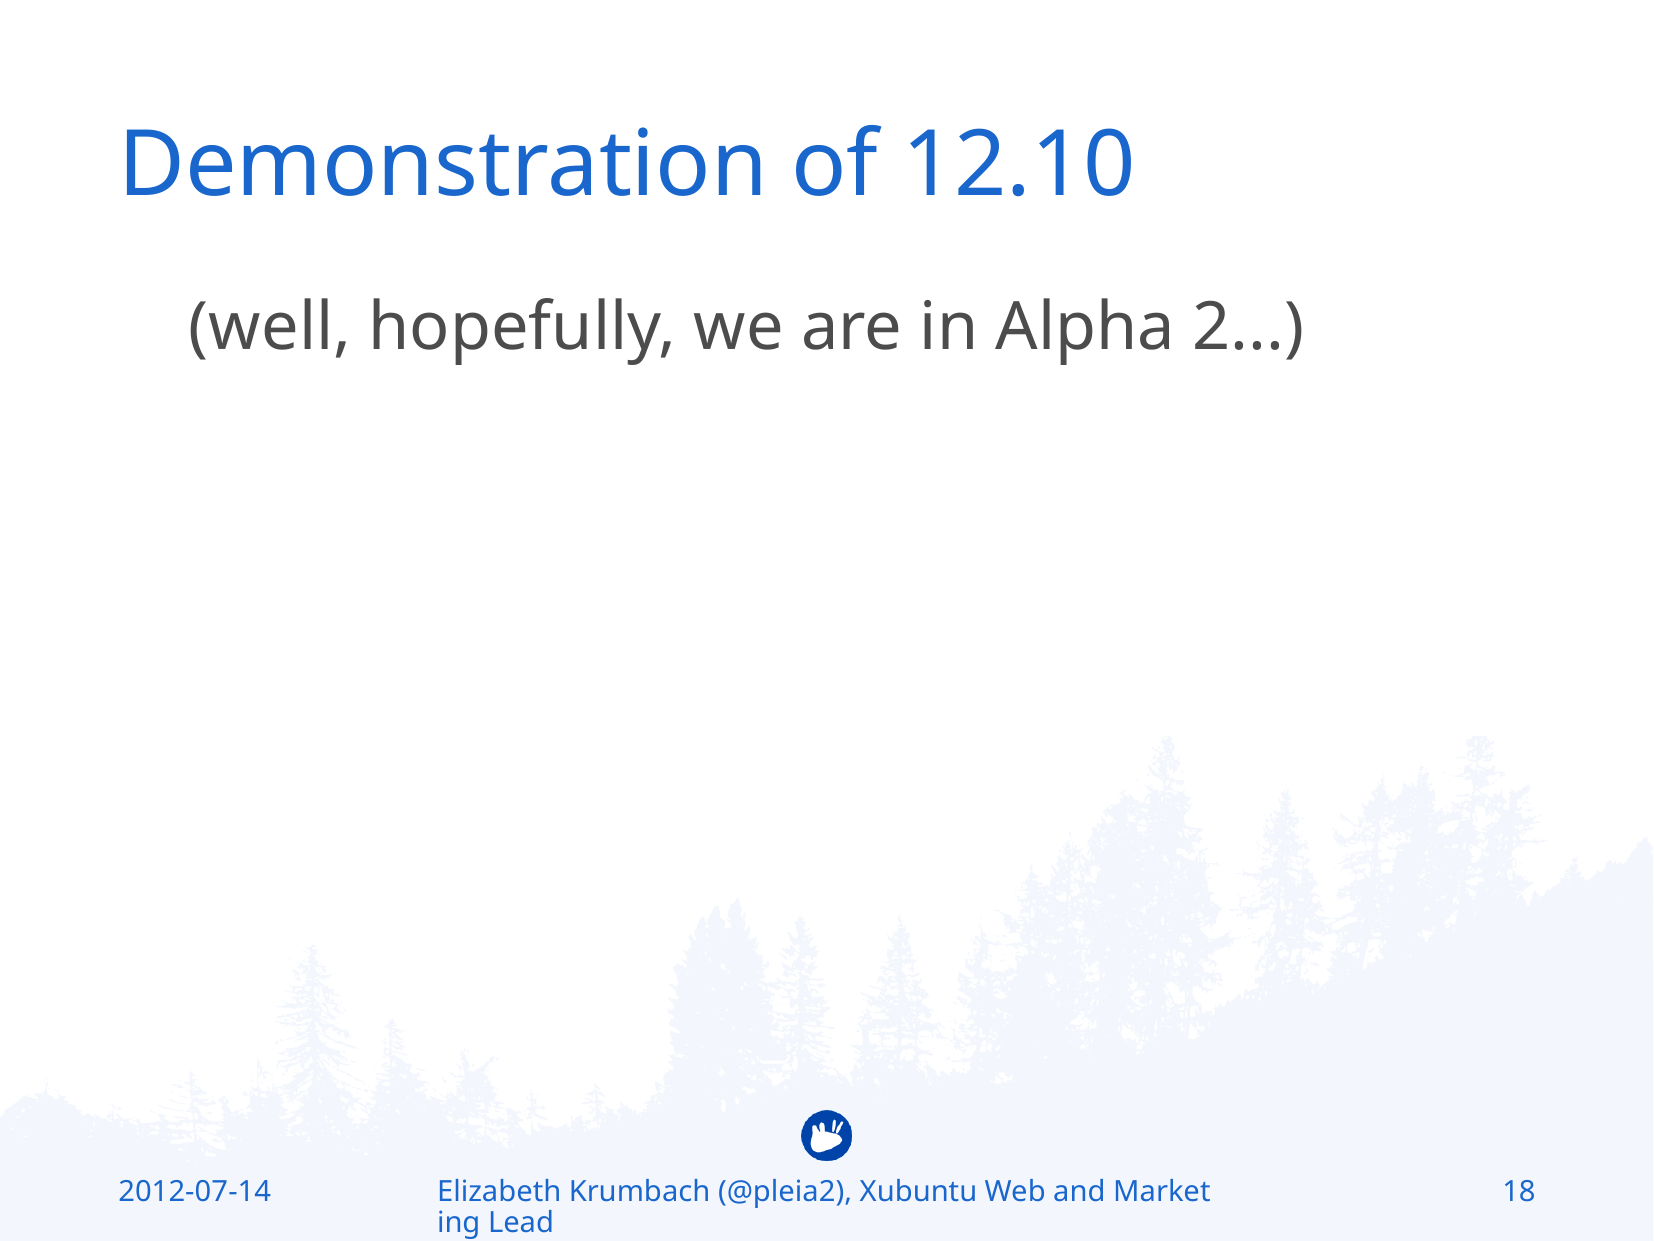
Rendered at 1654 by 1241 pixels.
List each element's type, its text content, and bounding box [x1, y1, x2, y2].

list (well, hopefully, we are in Alpha 2...) [118, 259, 1536, 980]
title Demonstration of 12.10 [118, 88, 1536, 231]
picture [0, 736, 1654, 1241]
